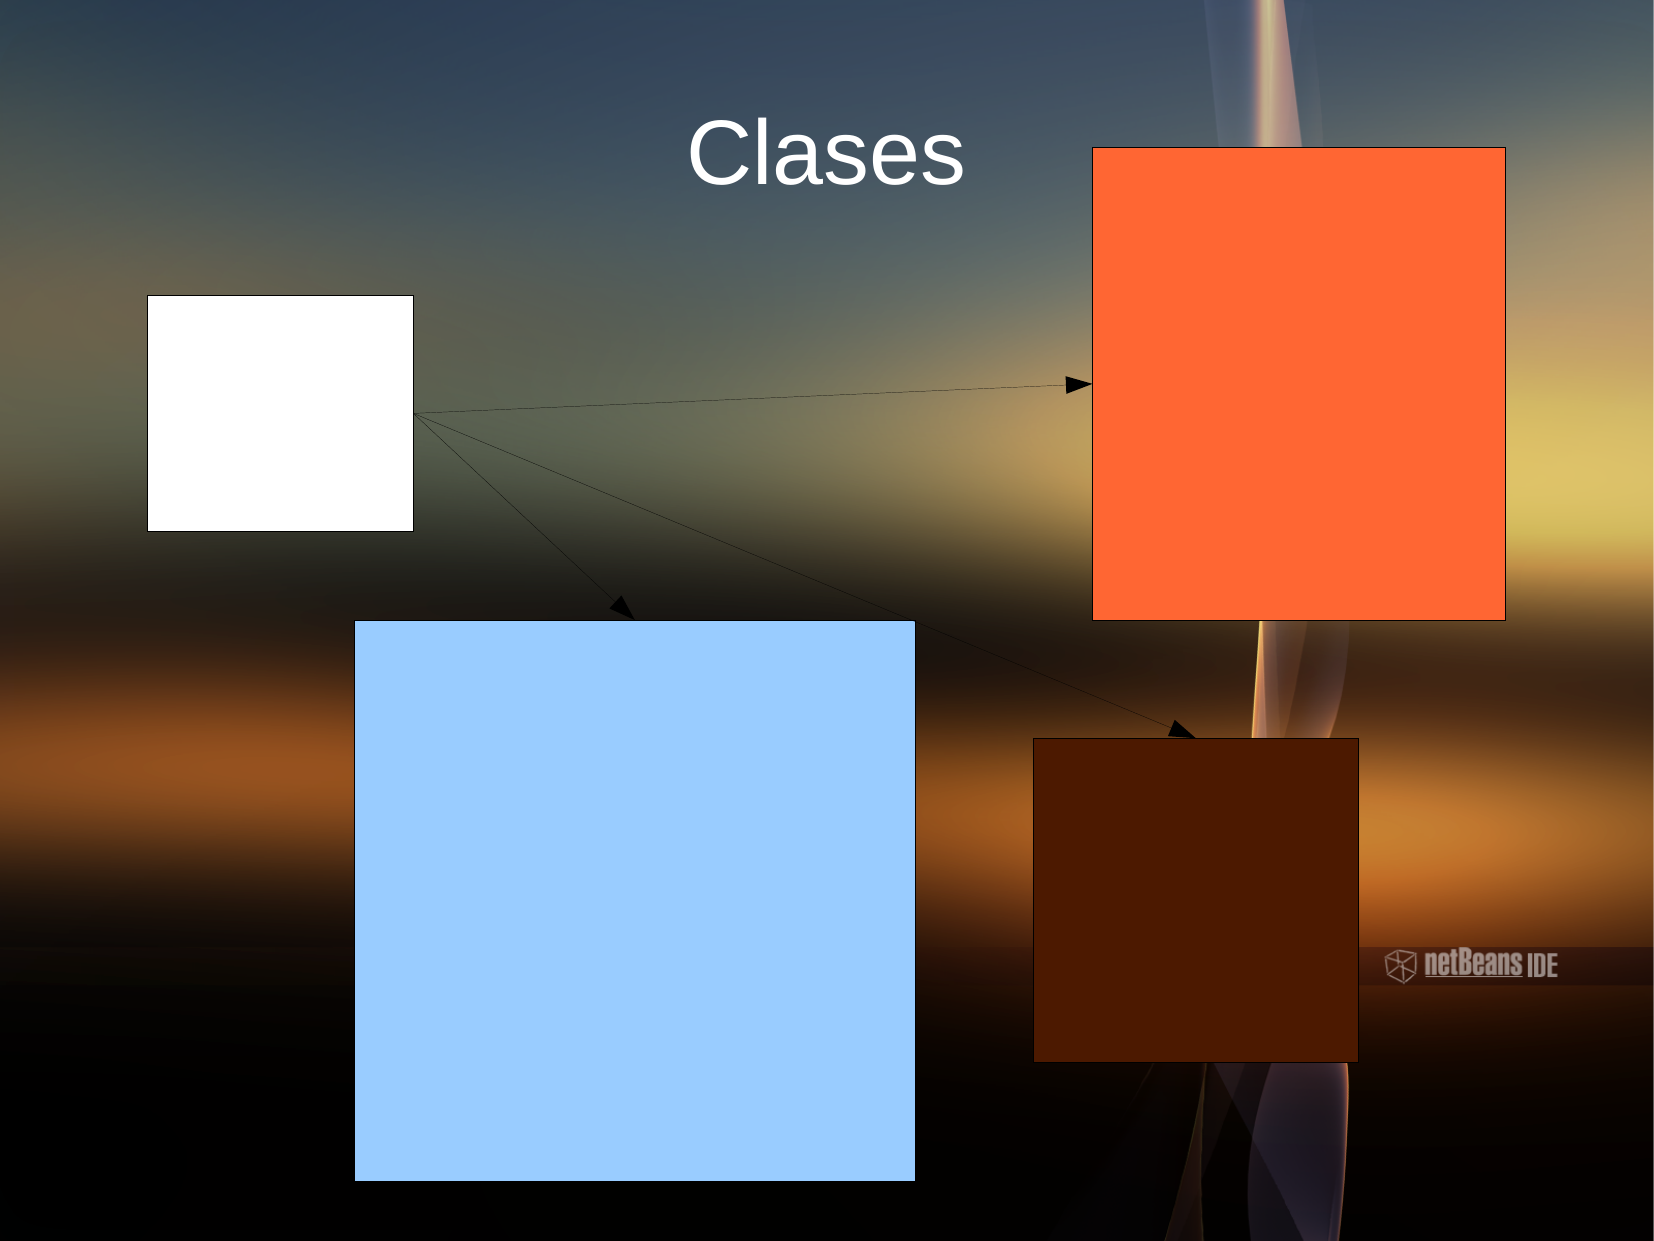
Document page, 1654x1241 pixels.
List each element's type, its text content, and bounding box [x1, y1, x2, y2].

picture [0, 0, 1654, 1241]
text_box [1092, 147, 1506, 621]
text_box [354, 620, 916, 1182]
text_box [147, 295, 414, 532]
title Clases [82, 49, 1571, 257]
text_box [1033, 738, 1359, 1063]
